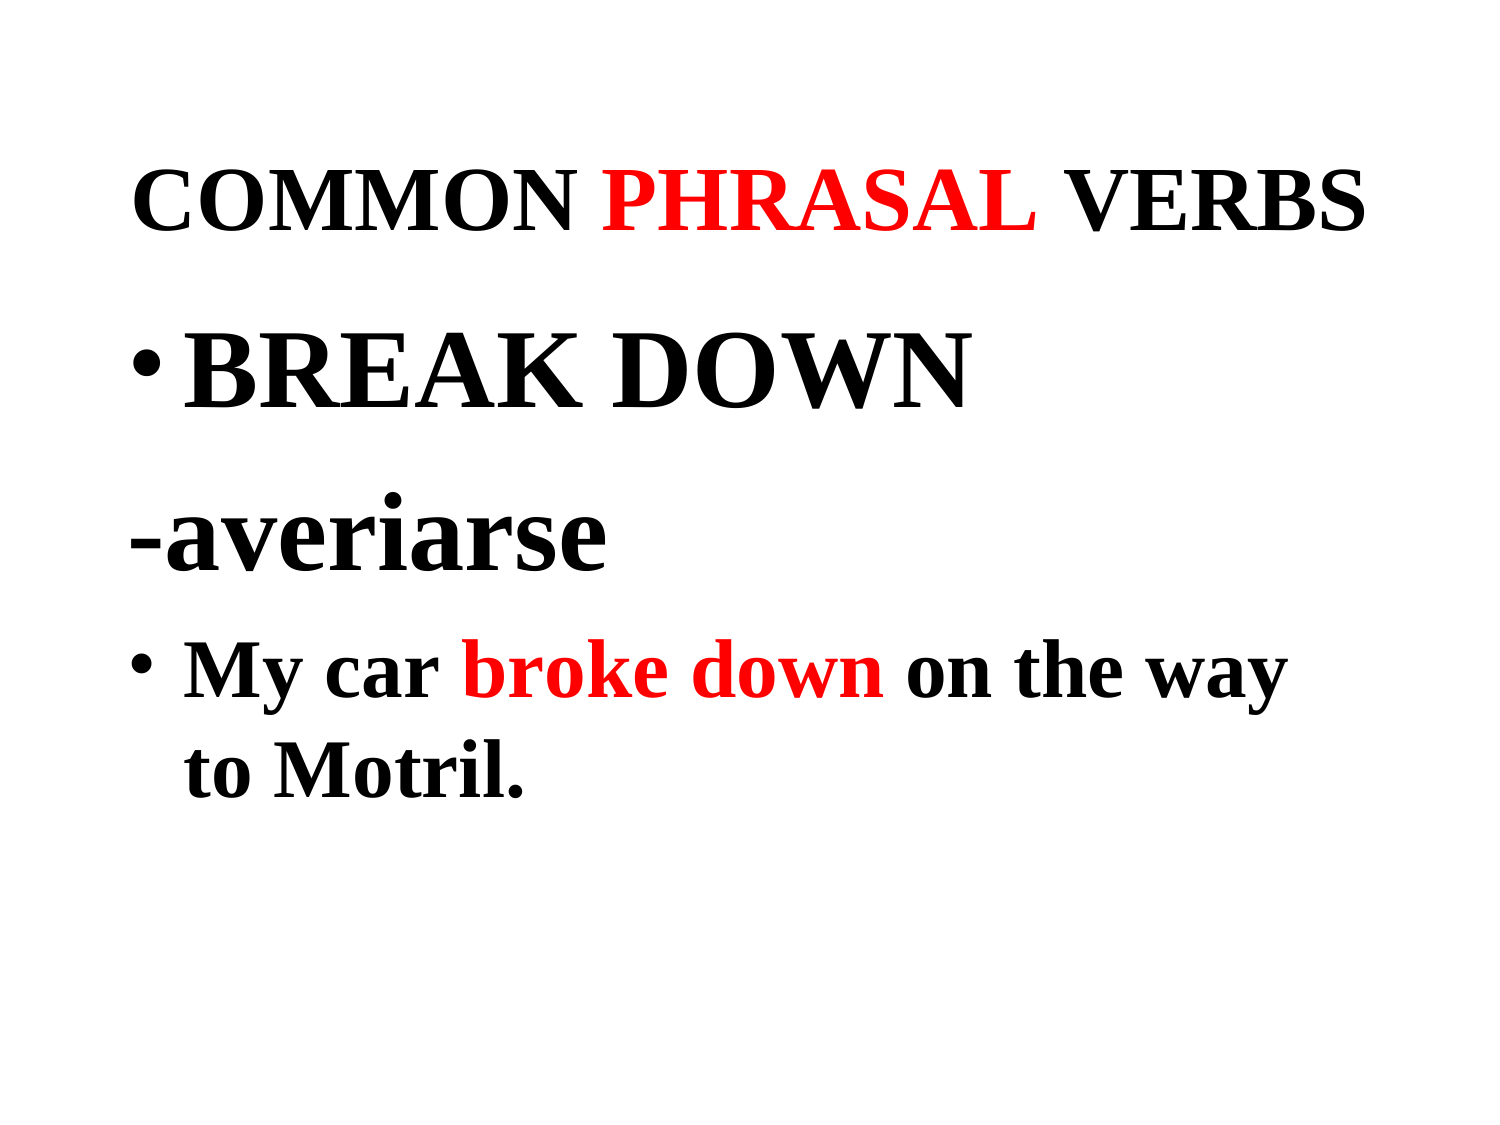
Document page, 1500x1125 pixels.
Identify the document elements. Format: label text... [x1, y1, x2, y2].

list BREAK DOWN -averiarse My car broke down on the way to Motril. [112, 287, 1388, 1000]
title COMMON PHRASAL VERBS [112, 99, 1388, 287]
